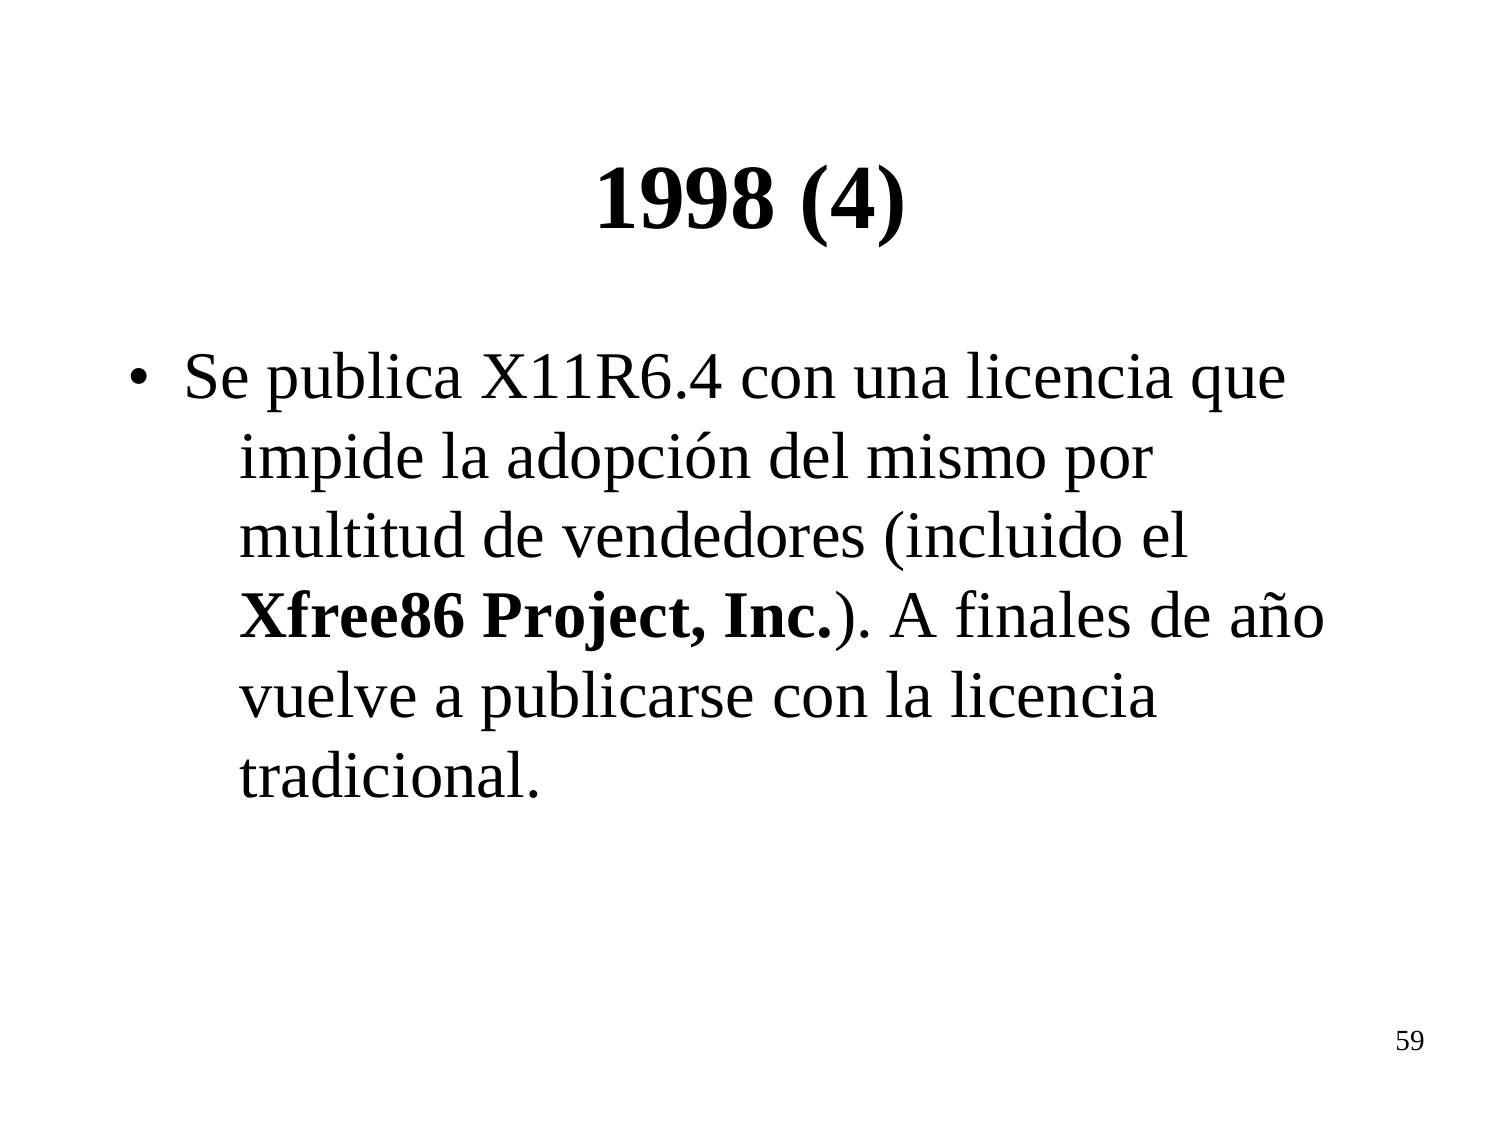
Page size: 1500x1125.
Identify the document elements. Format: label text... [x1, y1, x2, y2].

title 1998 (4) [112, 99, 1388, 288]
list Se publica X11R6.4 con una licencia que impide la adopción del mismo por multitud de vendedores (incluido el Xfree86 Project, Inc.). A finales de año vuelve a publicarse con la licencia tradicional. [112, 324, 1388, 1000]
